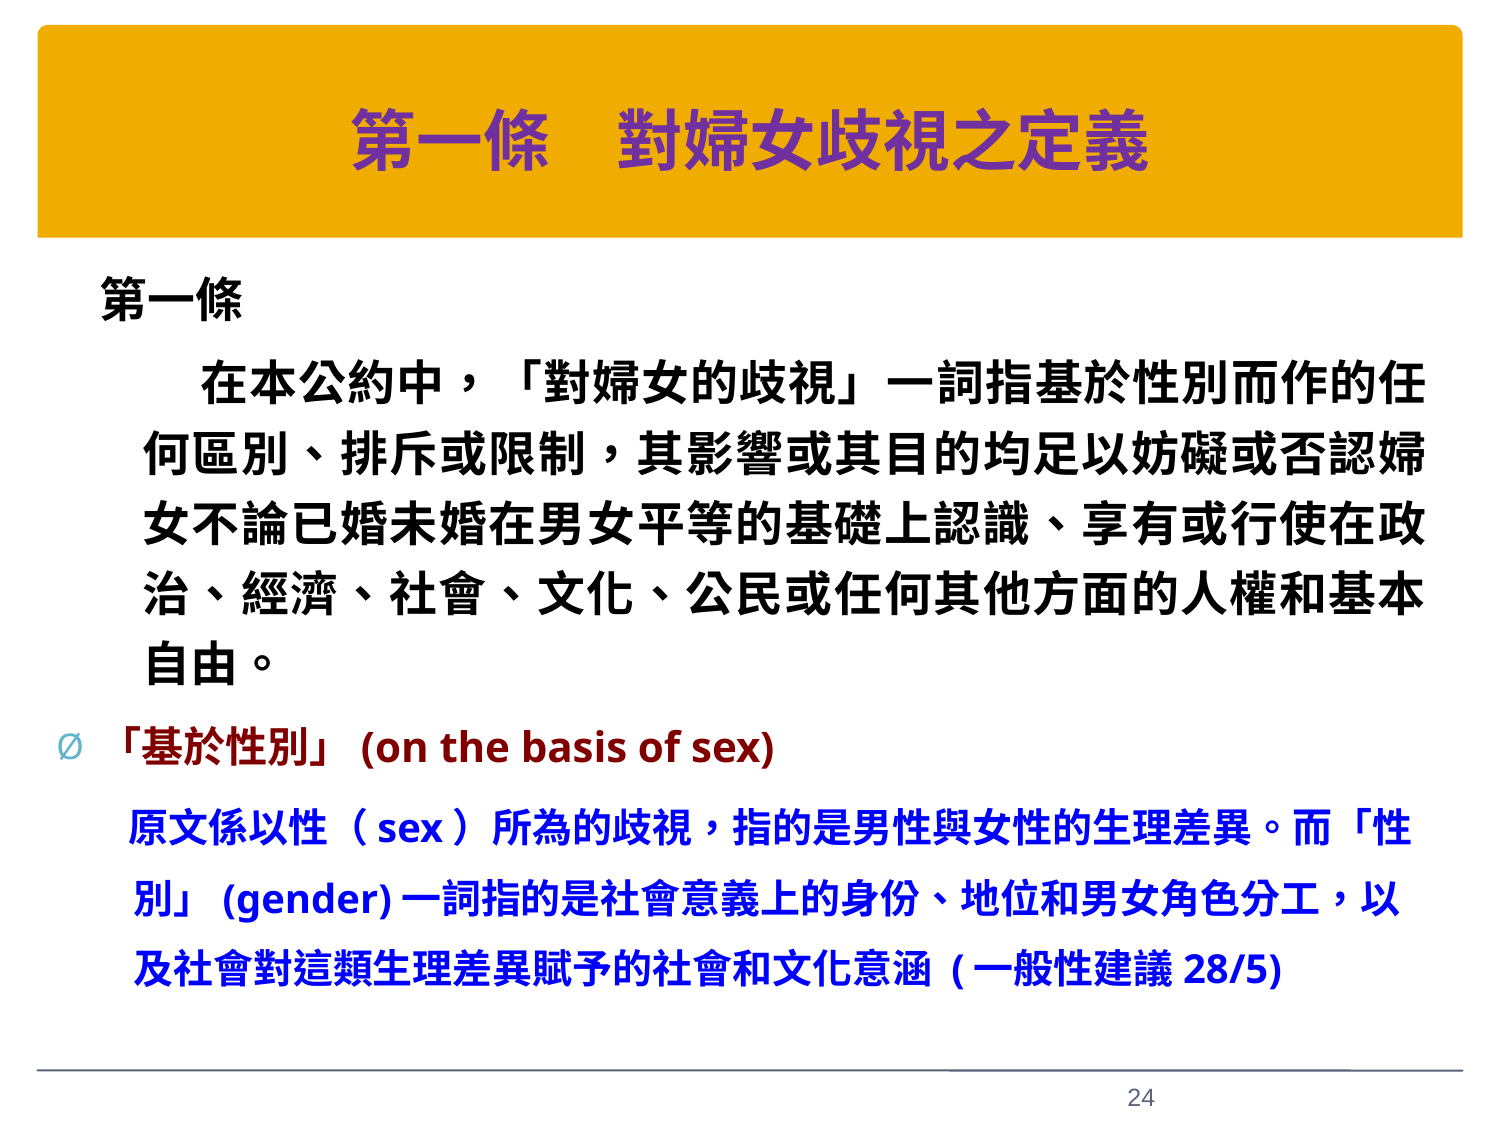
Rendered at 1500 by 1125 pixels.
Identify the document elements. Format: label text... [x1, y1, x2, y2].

title 第一條 對婦女歧視之定義 [50, 45, 1451, 233]
list 第一條 在本公約中，「對婦女的歧視」一詞指基於性別而作的任何區別、排斥或限制，其影響或其目的均足以妨礙或否認婦女不論已婚未婚在男女平等的基礎上認識、享有或行使在政治、經濟、社會、文化、公民或任何其他方面的人權和基本自由。 「基於性別」(on the basis of sex) 原文係以性（sex）所為的歧視，指的是男性與女性的生理差異。而「性別」(gender)一詞指的是社會意義上的身份、地位和男女角色分工，以及社會對這類生理差異賦予的社會和文化意涵 (一般性建議28/5) [41, 262, 1442, 1051]
text_box 24 [1112, 1069, 1463, 1123]
